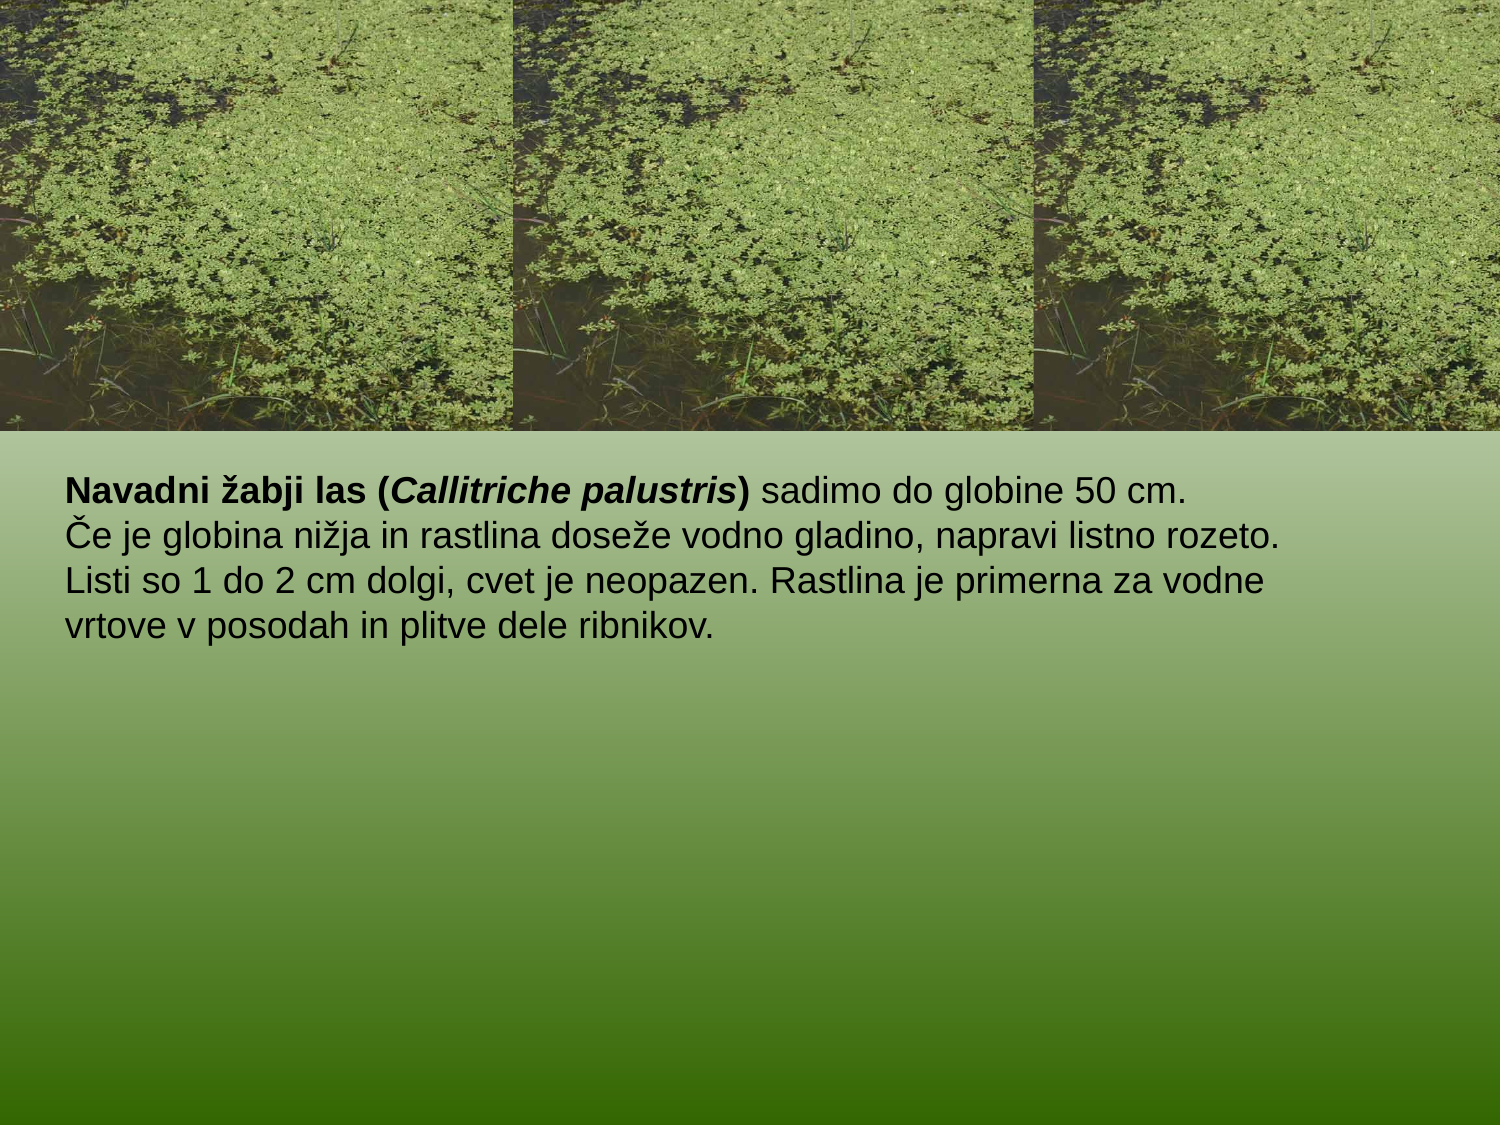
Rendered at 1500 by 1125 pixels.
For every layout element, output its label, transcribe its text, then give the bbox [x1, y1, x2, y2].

text_box Navadni žabji las (Callitriche palustris) sadimo do globine 50 cm. Če je globina nižja in rastlina doseže vodno gladino, napravi listno rozeto. Listi so 1 do 2 cm dolgi, cvet je neopazen. Rastlina je primerna za vodne vrtove v posodah in plitve dele ribnikov. [49, 458, 1307, 654]
picture [0, 0, 1500, 431]
